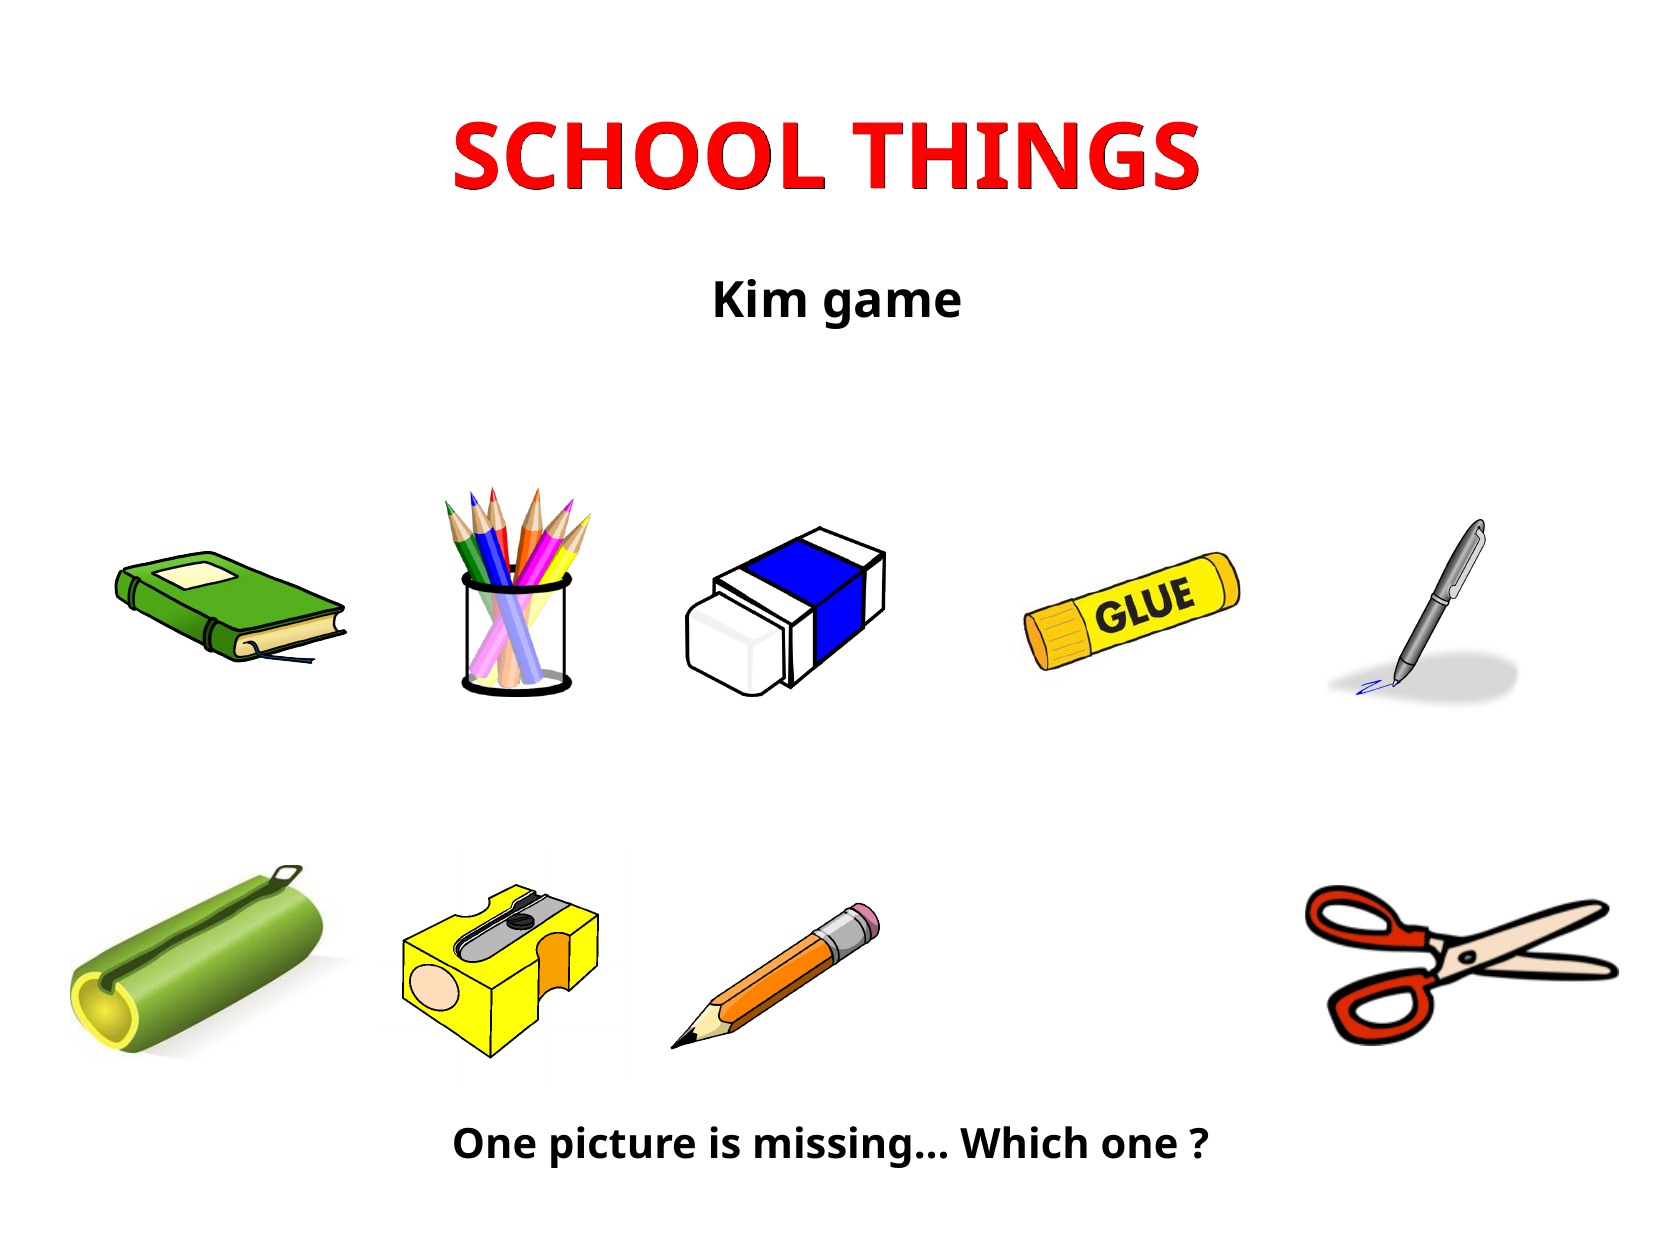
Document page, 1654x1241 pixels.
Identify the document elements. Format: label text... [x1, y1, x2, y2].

picture [377, 850, 628, 1083]
text_box One picture is missing… Which one ? [437, 1105, 1288, 1205]
title SCHOOL THINGS [82, 49, 1571, 257]
picture [661, 890, 889, 1062]
picture [1022, 502, 1241, 721]
text_box Kim game [696, 256, 1111, 334]
picture [70, 865, 355, 1063]
picture [1311, 519, 1533, 717]
picture [108, 543, 355, 674]
picture [1305, 885, 1619, 1046]
picture [445, 486, 591, 697]
picture [685, 526, 886, 697]
